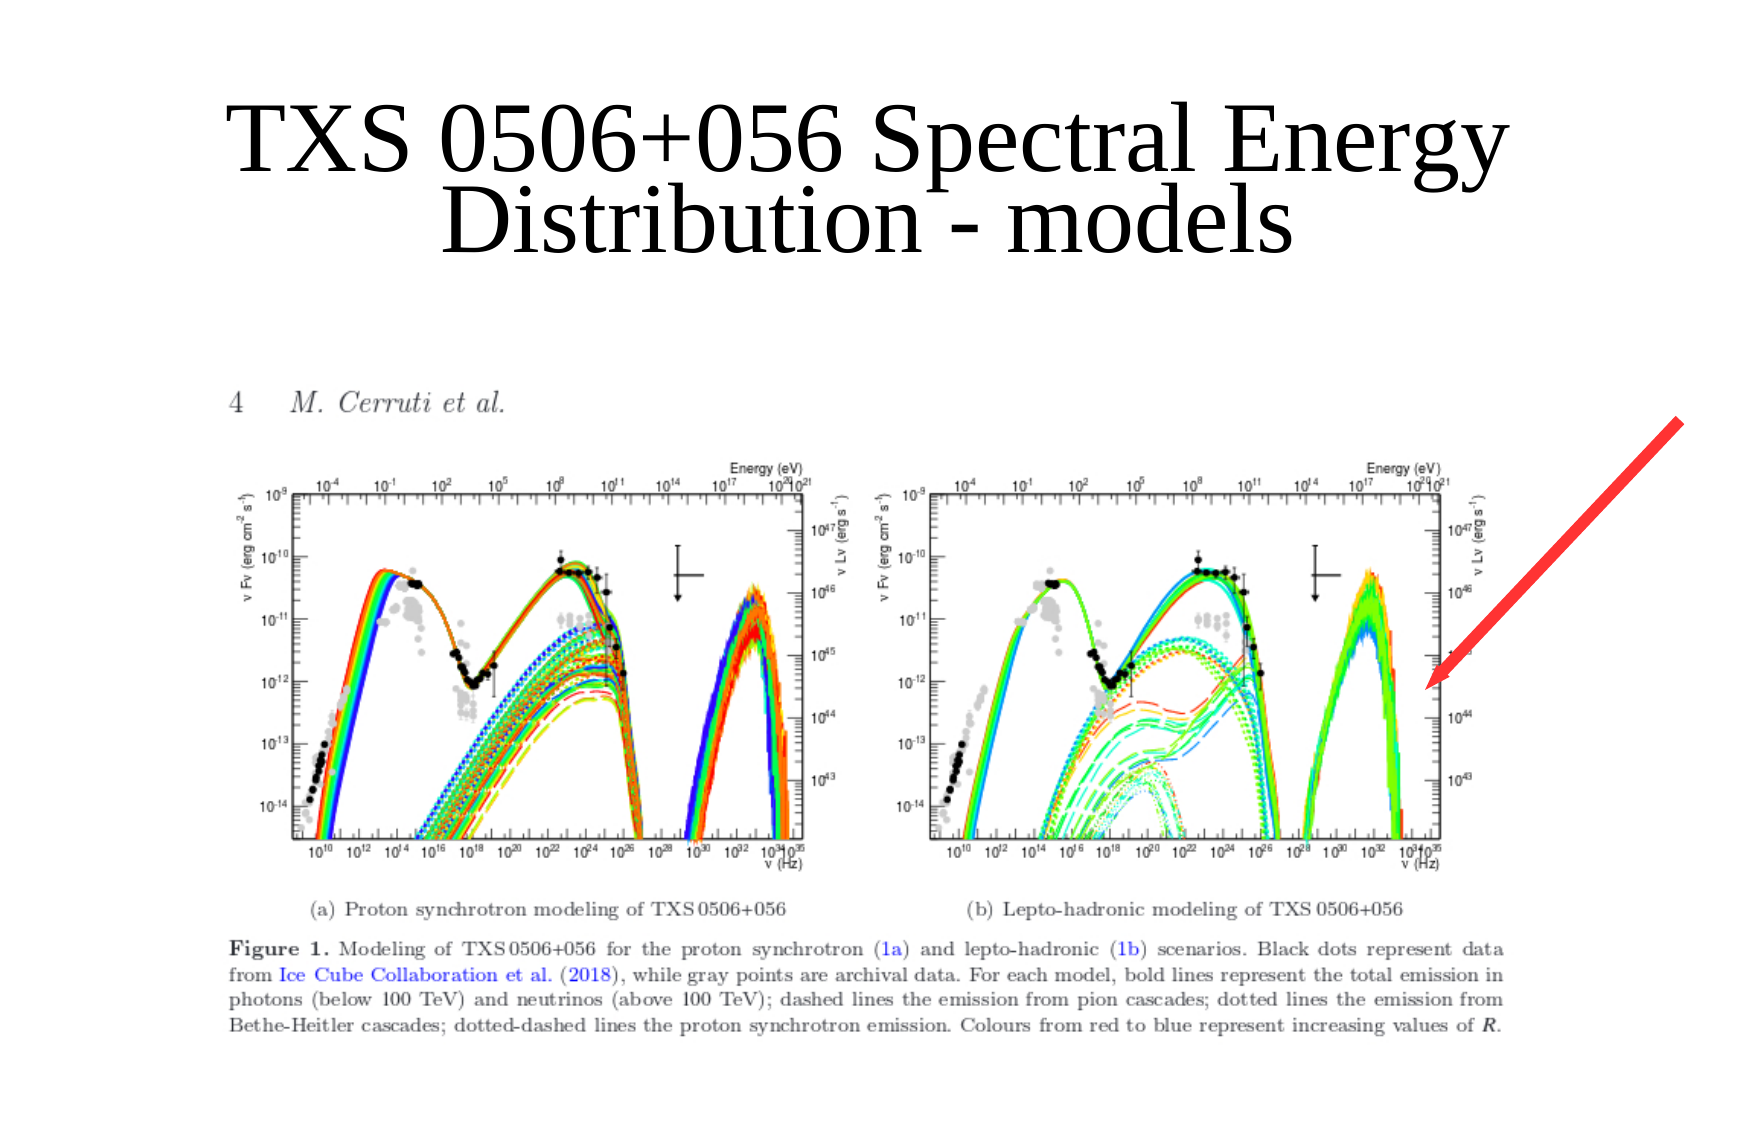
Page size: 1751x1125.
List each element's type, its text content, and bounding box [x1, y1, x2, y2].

picture [197, 324, 1539, 1070]
title TXS 0506+056 Spectral Energy Distribution - models [131, 65, 1606, 310]
